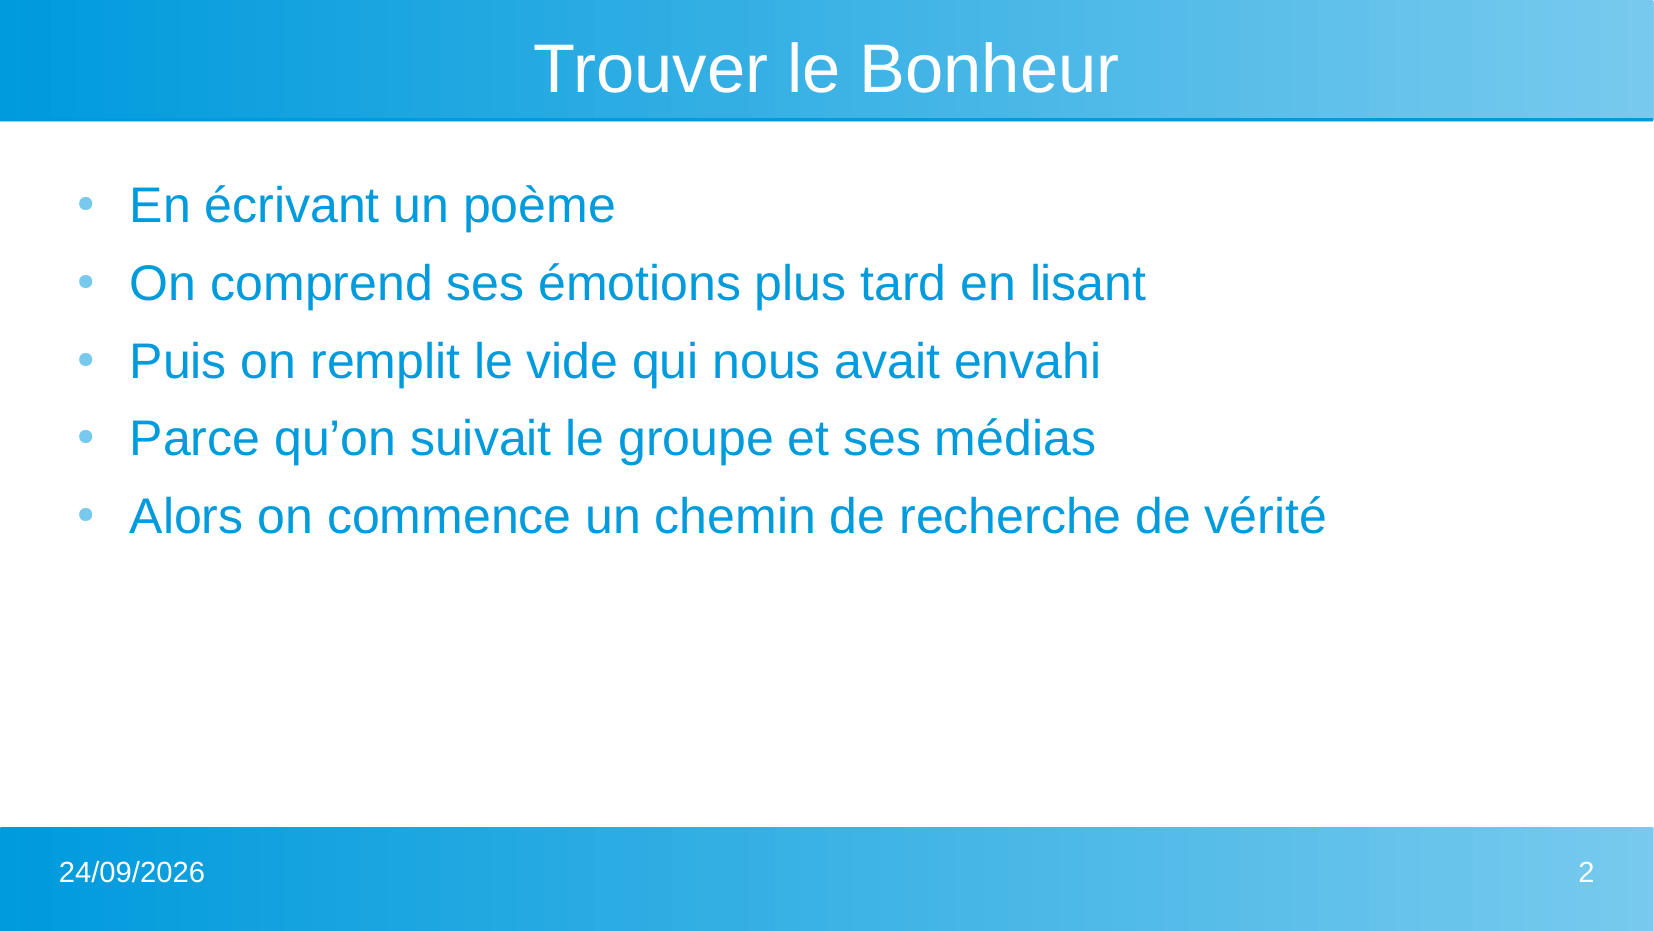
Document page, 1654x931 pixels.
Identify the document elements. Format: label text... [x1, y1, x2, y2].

list En écrivant un poème On comprend ses émotions plus tard en lisant Puis on remplit le vide qui nous avait envahi Parce qu’on suivait le groupe et ses médias Alors on commence un chemin de recherche de vérité [59, 177, 1595, 768]
title Trouver le Bonheur [59, 29, 1595, 108]
